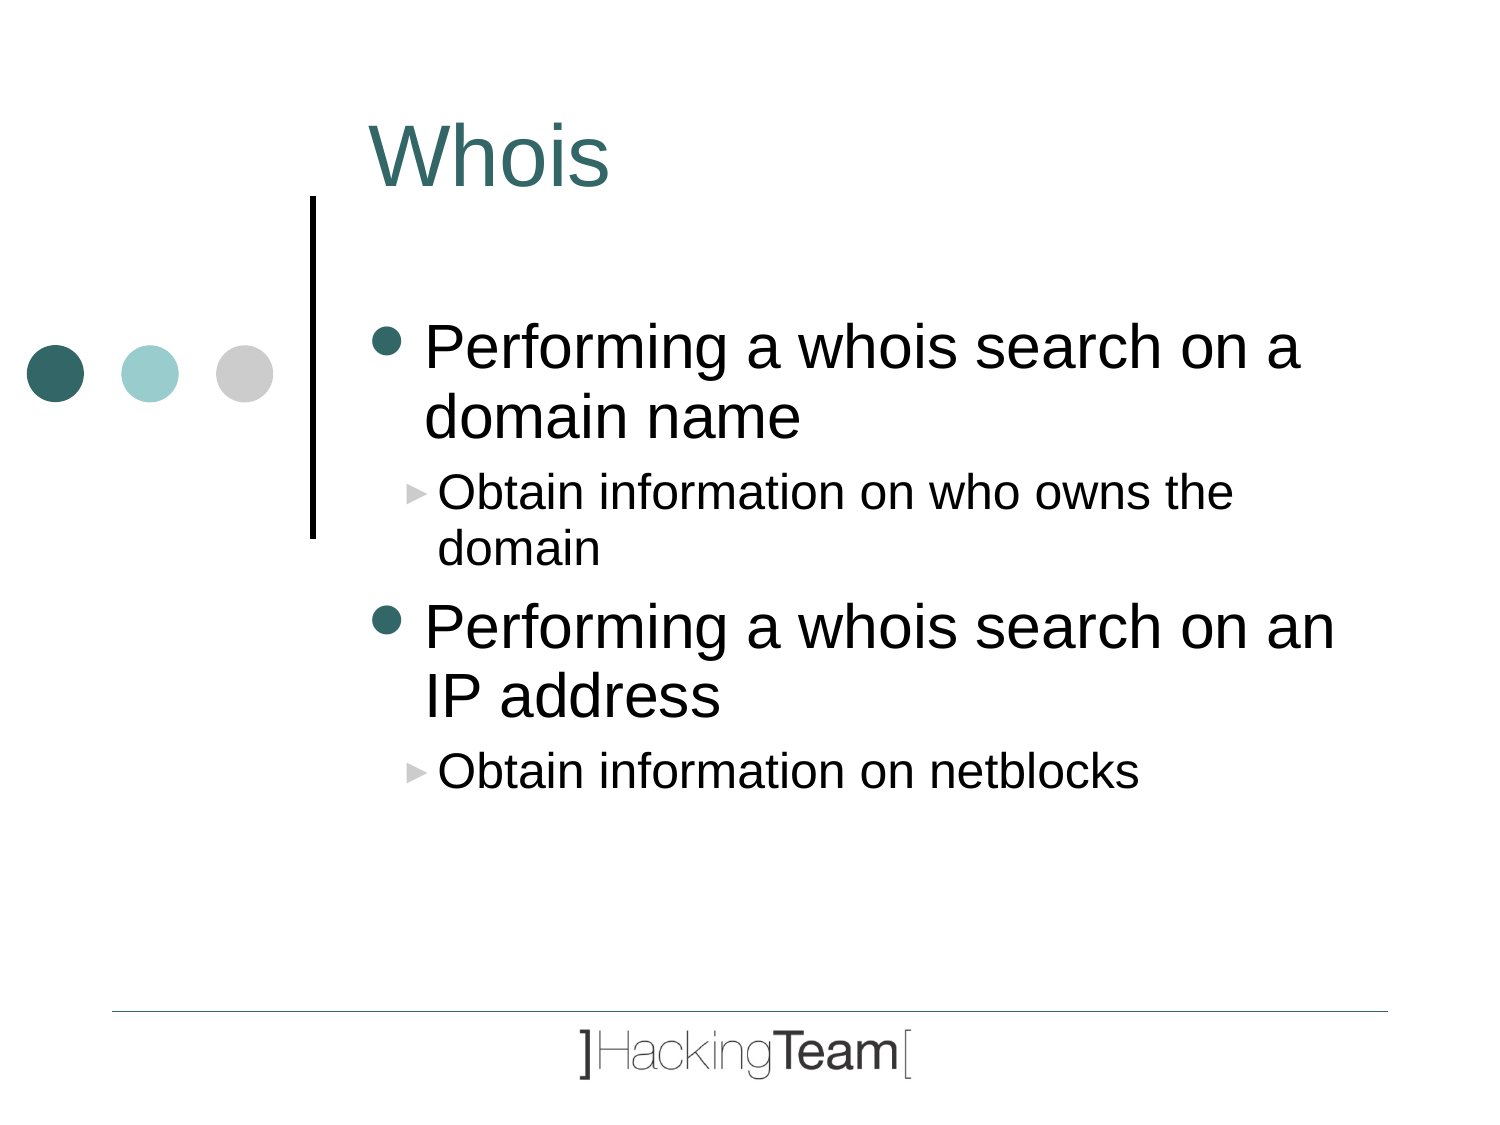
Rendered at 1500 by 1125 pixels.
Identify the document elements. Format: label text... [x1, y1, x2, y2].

title Whois [249, 38, 1401, 275]
picture [574, 1041, 916, 1084]
list Performing a whois search on a domain name Obtain information on who owns the domain Performing a whois search on an IP address Obtain information on netblocks [249, 312, 1401, 1041]
